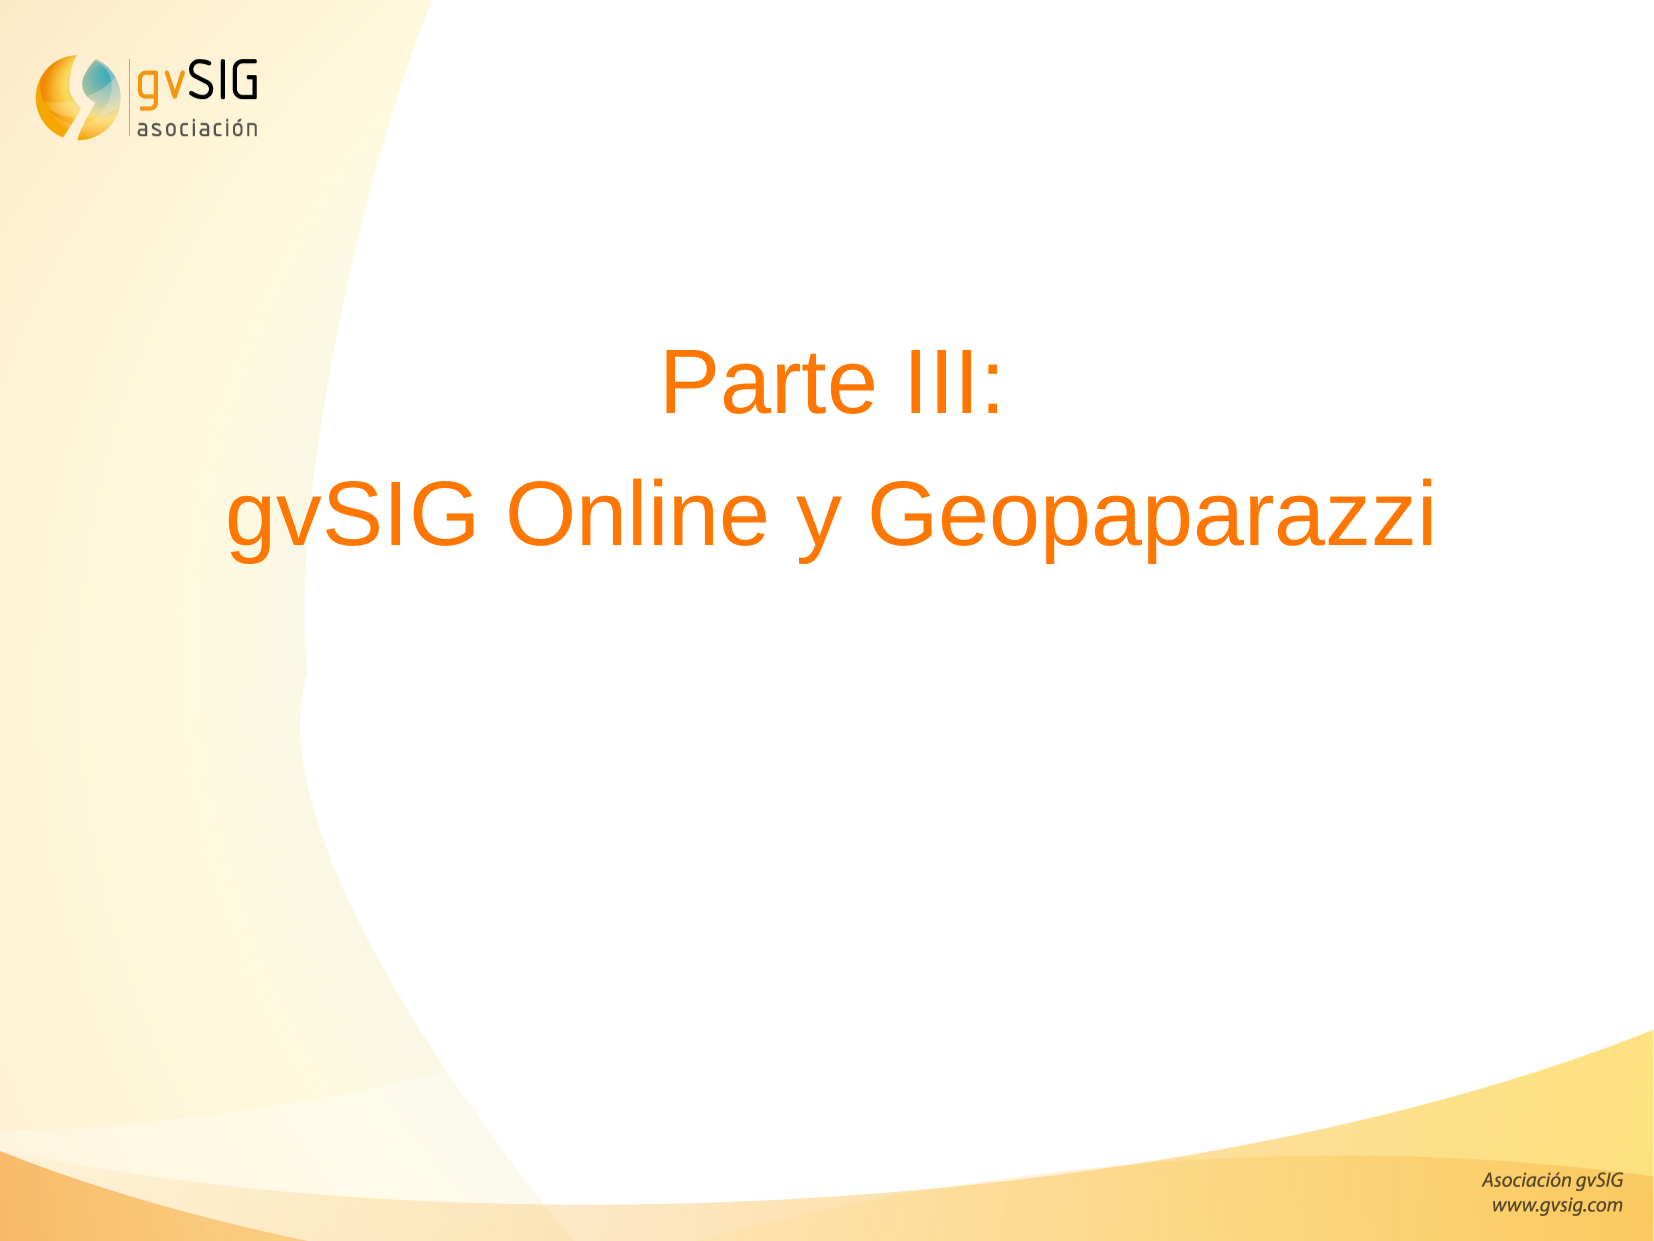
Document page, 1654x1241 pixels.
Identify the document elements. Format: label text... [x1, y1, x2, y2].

picture [0, 0, 1654, 1241]
list Parte III: gvSIG Online y Geopaparazzi [88, 330, 1577, 1050]
